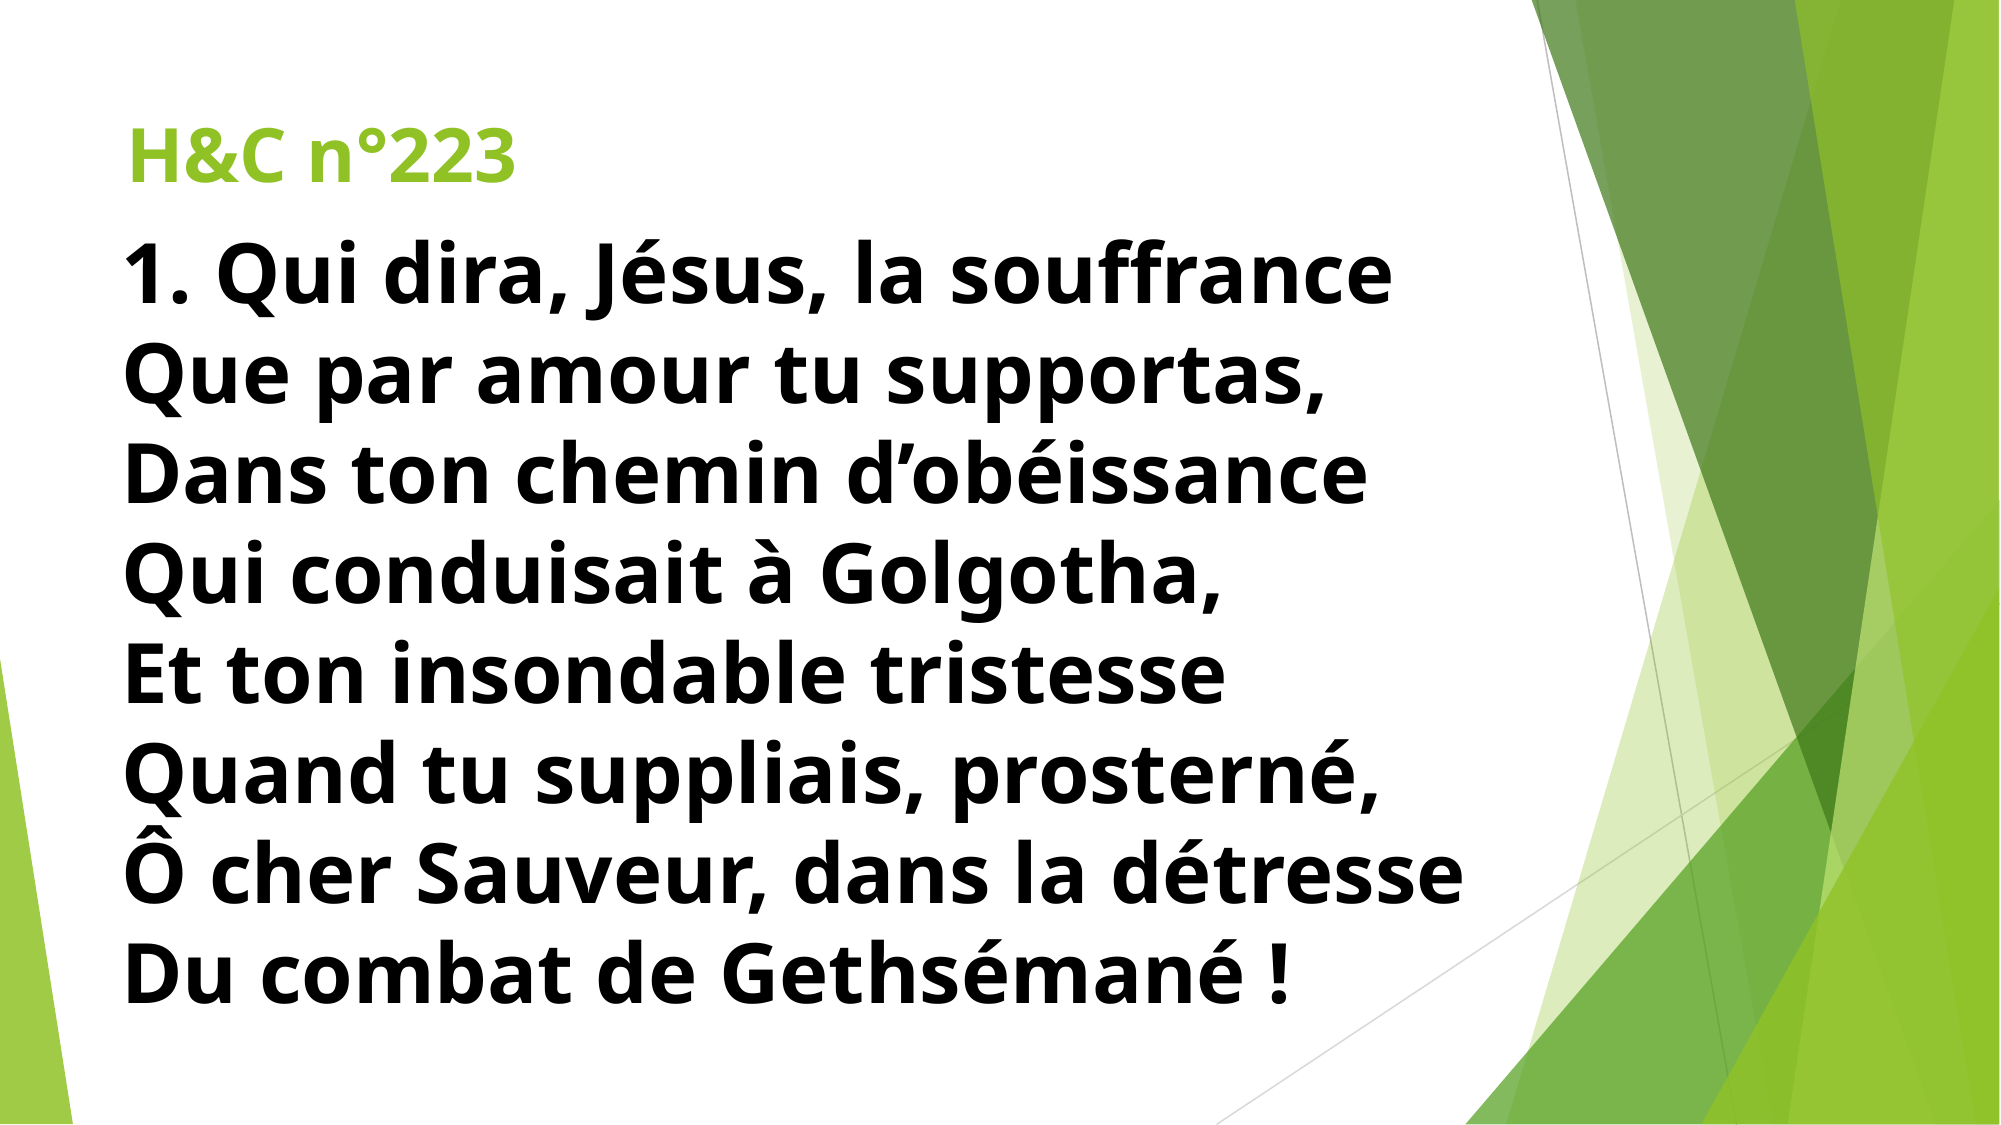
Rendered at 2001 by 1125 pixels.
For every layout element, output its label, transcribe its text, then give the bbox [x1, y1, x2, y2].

text_box 1. Qui dira, Jésus, la souffrance Que par amour tu supportas, Dans ton chemin d’obéissance Qui conduisait à Golgotha, Et ton insondable tristesse Quand tu suppliais, prosterné, Ô cher Sauveur, dans la détresse Du combat de Gethsémané ! [106, 212, 1961, 1074]
text_box H&C n°223 [111, 99, 1522, 212]
